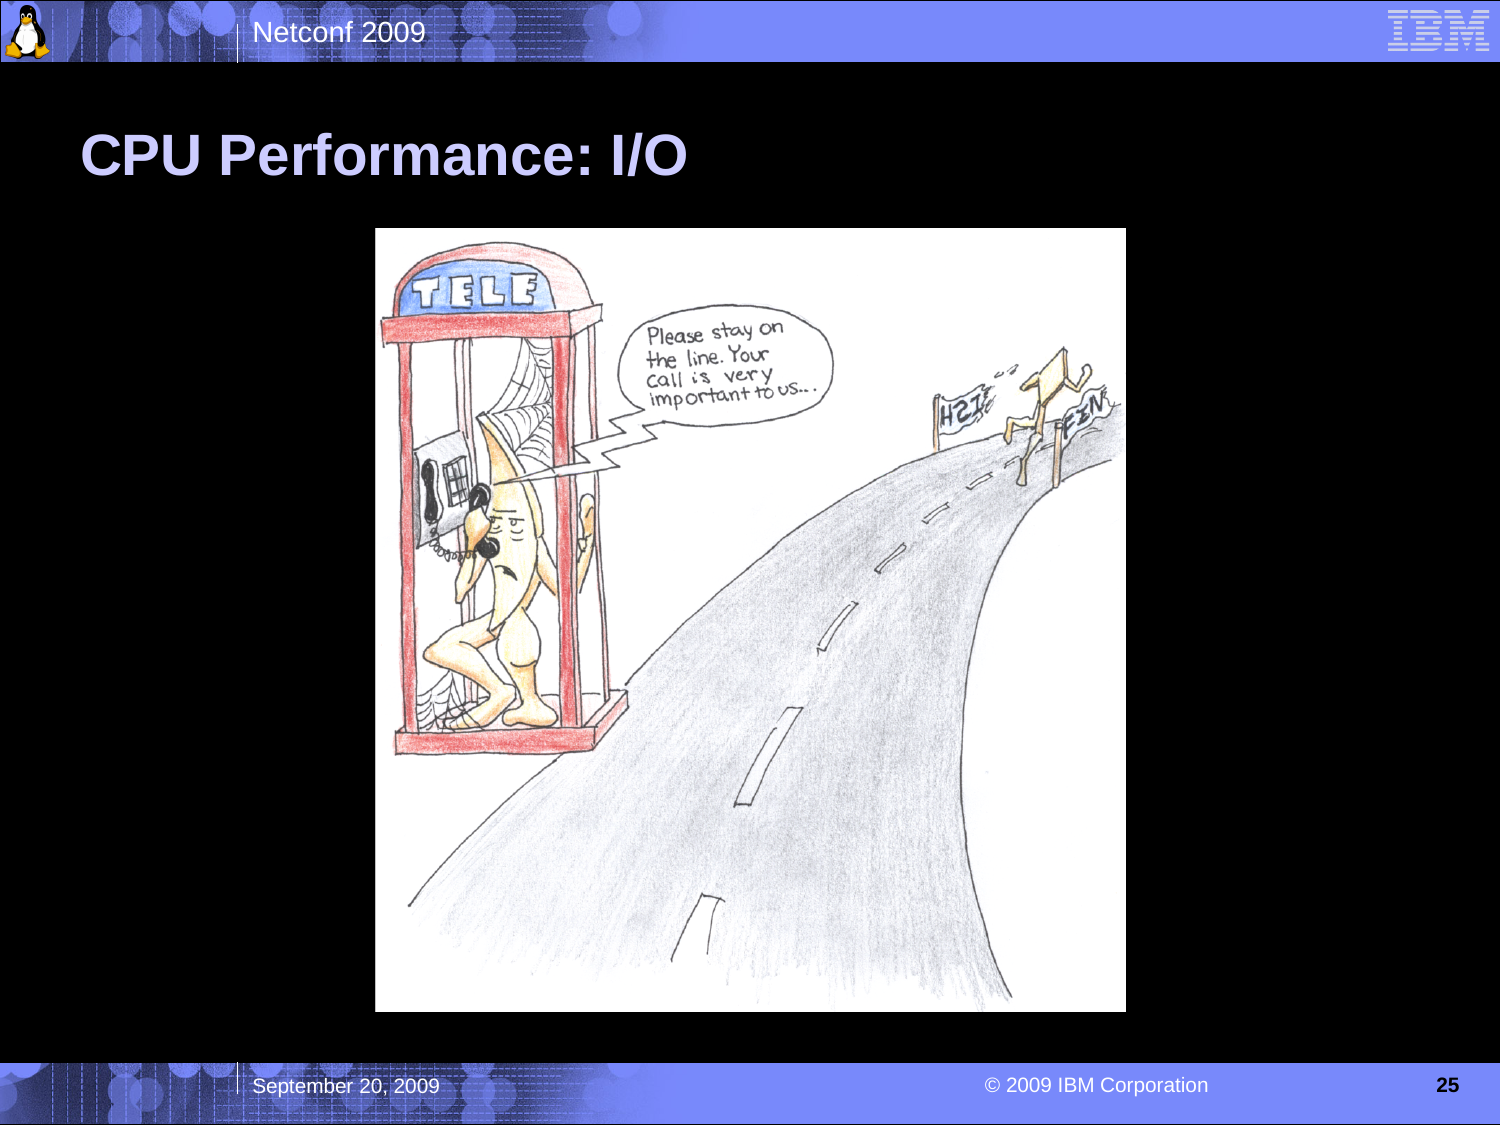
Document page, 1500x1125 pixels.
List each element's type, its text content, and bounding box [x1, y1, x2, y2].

picture [1, 1, 1500, 62]
title CPU Performance: I/O [79, 124, 1433, 192]
picture [0, 1063, 1500, 1124]
picture [375, 228, 1126, 1012]
